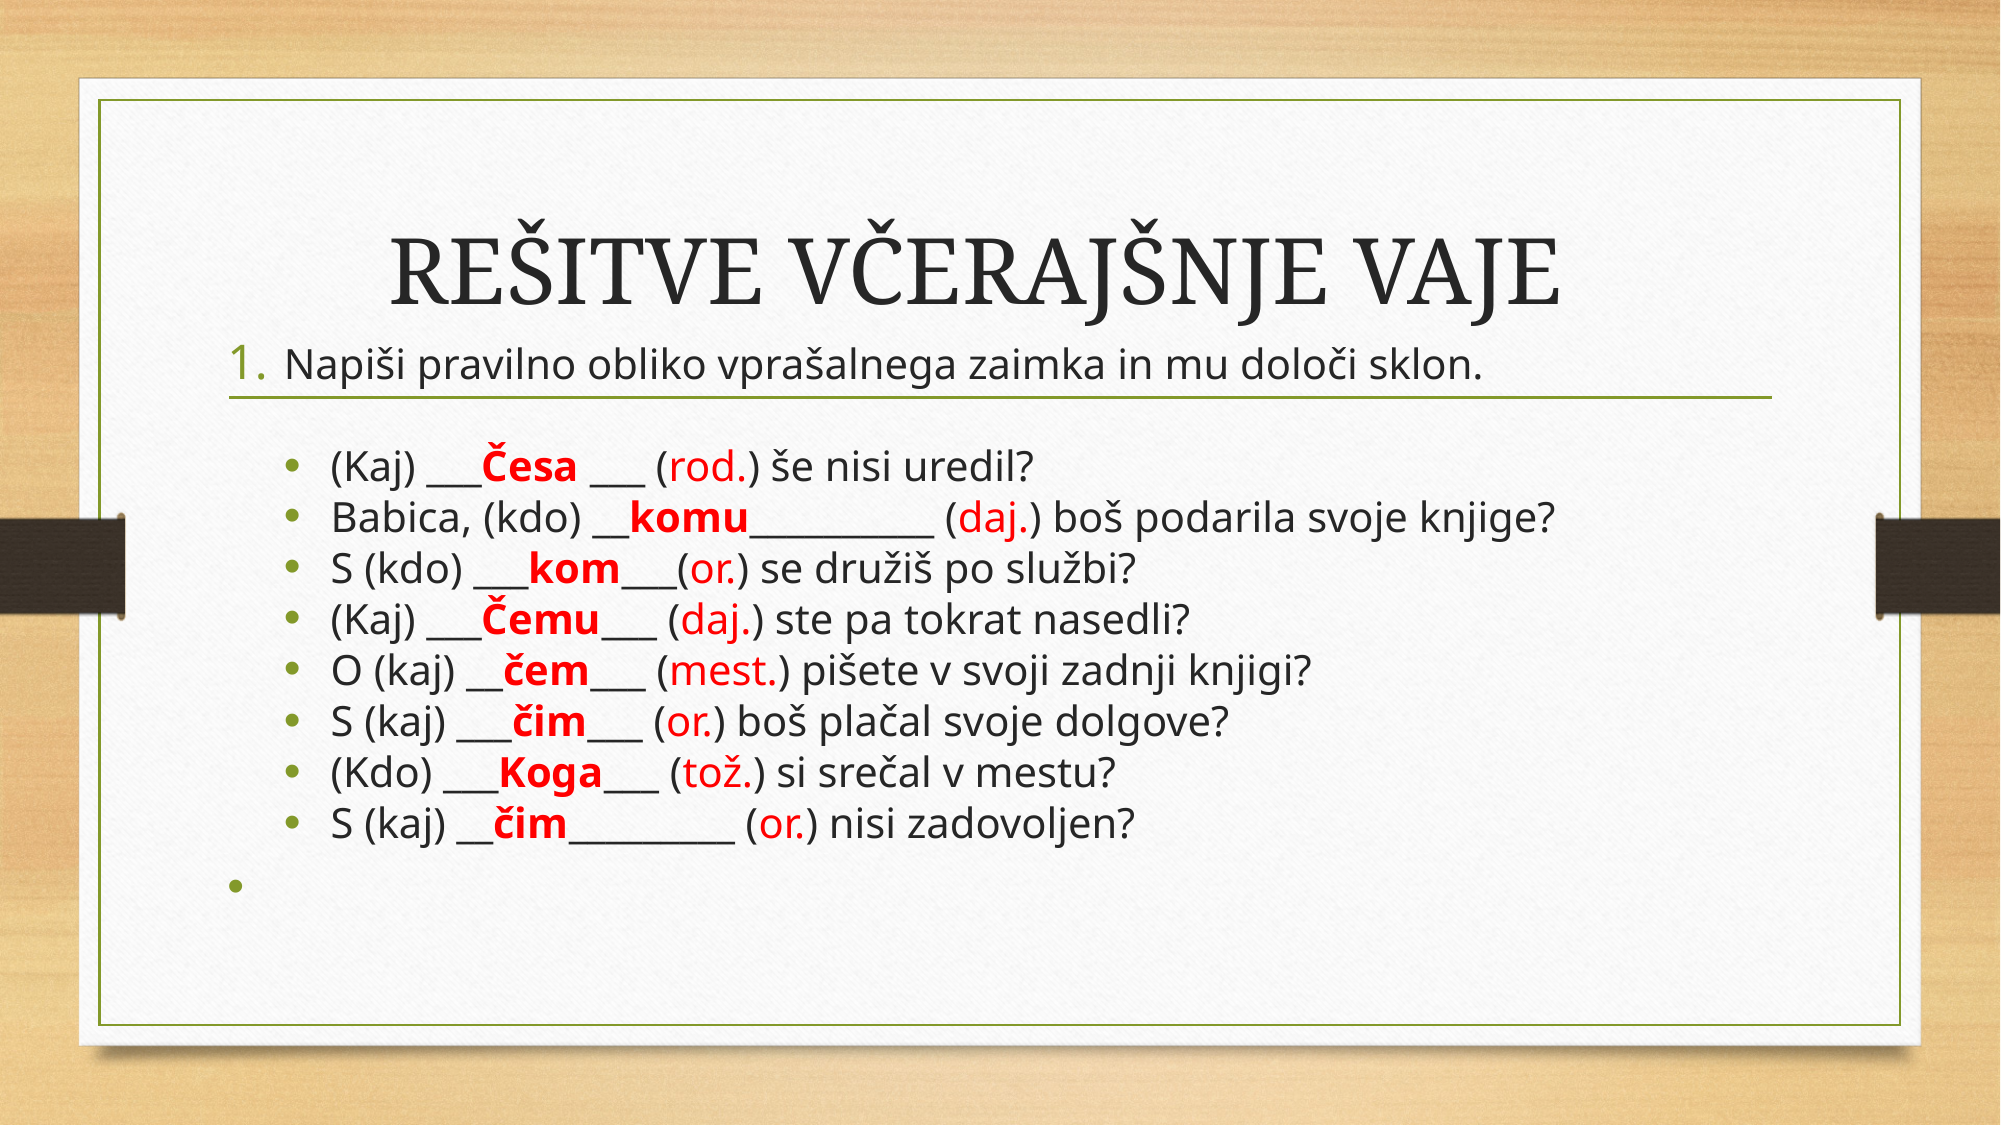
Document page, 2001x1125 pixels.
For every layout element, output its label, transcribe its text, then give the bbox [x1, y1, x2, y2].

title REŠITVE VČERAJŠNJE VAJE [212, 161, 1788, 341]
list Napiši pravilno obliko vprašalnega zaimka in mu določi sklon. (Kaj) ___Česa ___ (rod.) še nisi uredil? Babica, (kdo) __komu__________ (daj.) boš podarila svoje knjige? S (kdo) ___kom___(or.) se družiš po službi? (Kaj) ___Čemu___ (daj.) ste pa tokrat nasedli? O (kaj) __čem___ (mest.) pišete v svoji zadnji knjigi? S (kaj) ___čim___ (or.) boš plačal svoje dolgove? (Kdo) ___Koga___ (tož.) si srečal v mestu? S (kaj) __čim_________ (or.) nisi zadovoljen? [212, 341, 1788, 964]
